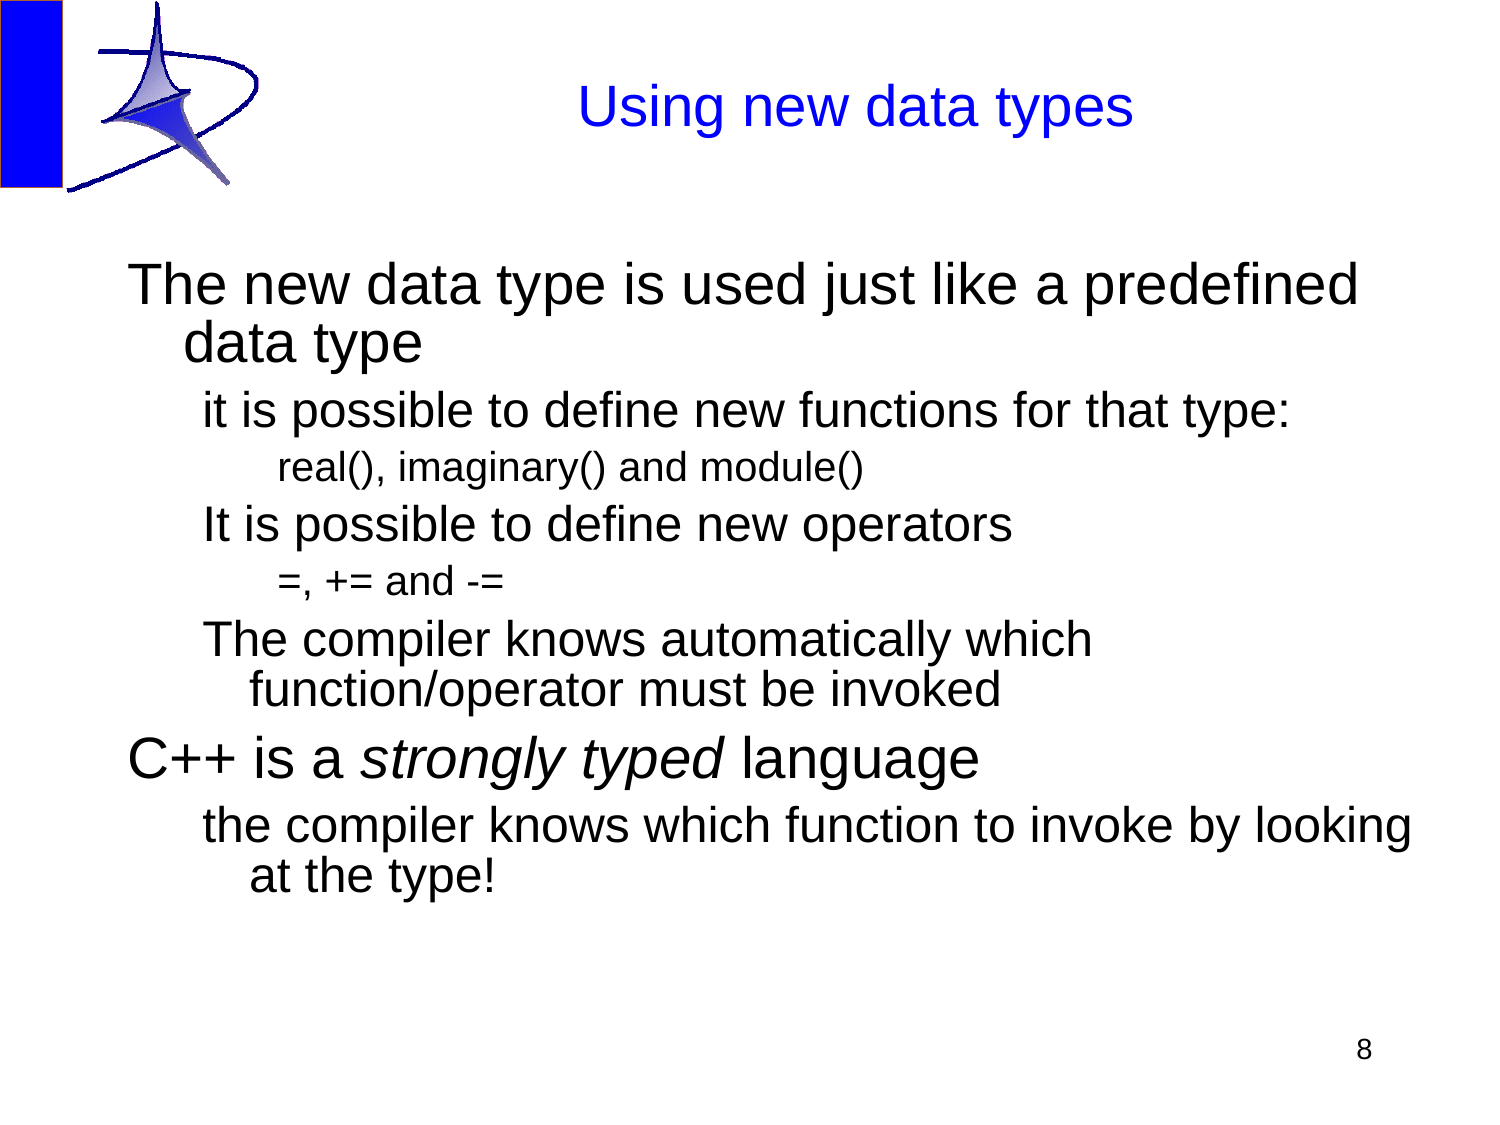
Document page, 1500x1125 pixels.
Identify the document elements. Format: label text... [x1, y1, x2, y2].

picture [62, 0, 263, 197]
title Using new data types [262, 24, 1450, 188]
list The new data type is used just like a predefined data type it is possible to define new functions for that type: real(), imaginary() and module() It is possible to define new operators =, += and -= The compiler knows automatically which function/operator must be invoked C++ is a strongly typed language the compiler knows which function to invoke by looking at the type! [112, 249, 1450, 1001]
